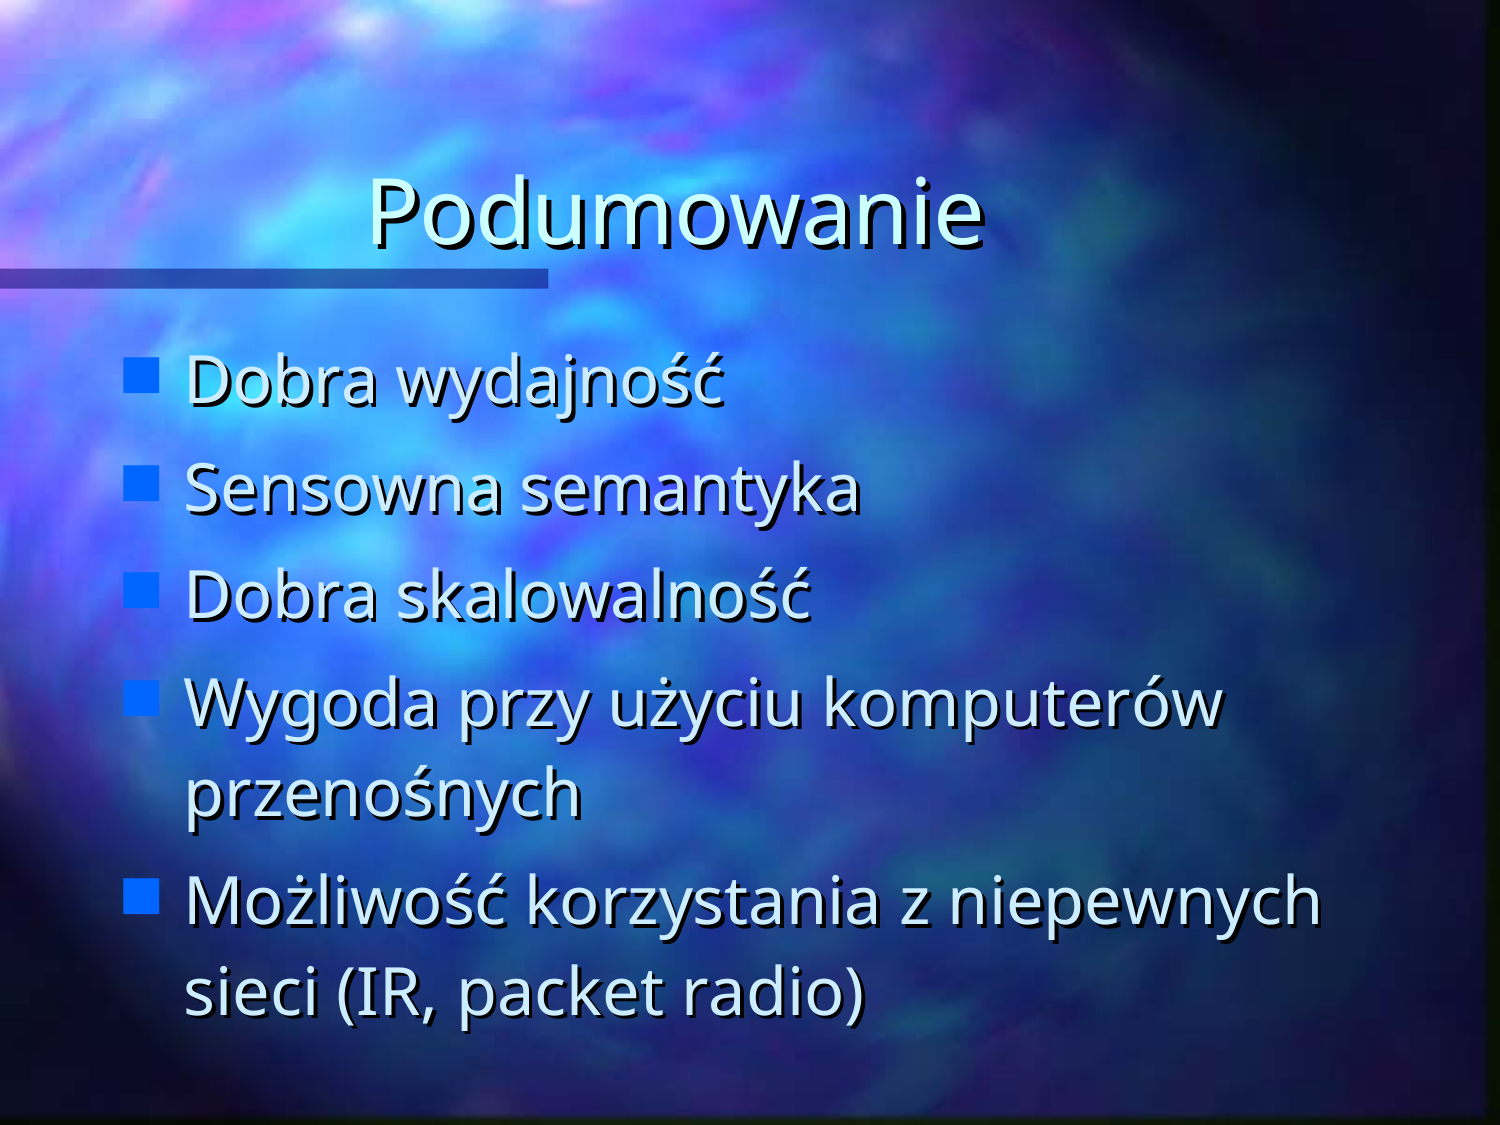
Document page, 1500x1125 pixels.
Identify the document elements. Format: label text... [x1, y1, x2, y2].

title Podumowanie [37, 74, 1313, 275]
picture [0, 0, 1500, 1125]
list Dobra wydajność Sensowna semantyka Dobra skalowalność Wygoda przy użyciu komputerów przenośnych Możliwość korzystania z niepewnych sieci (IR, packet radio) [112, 324, 1388, 1001]
